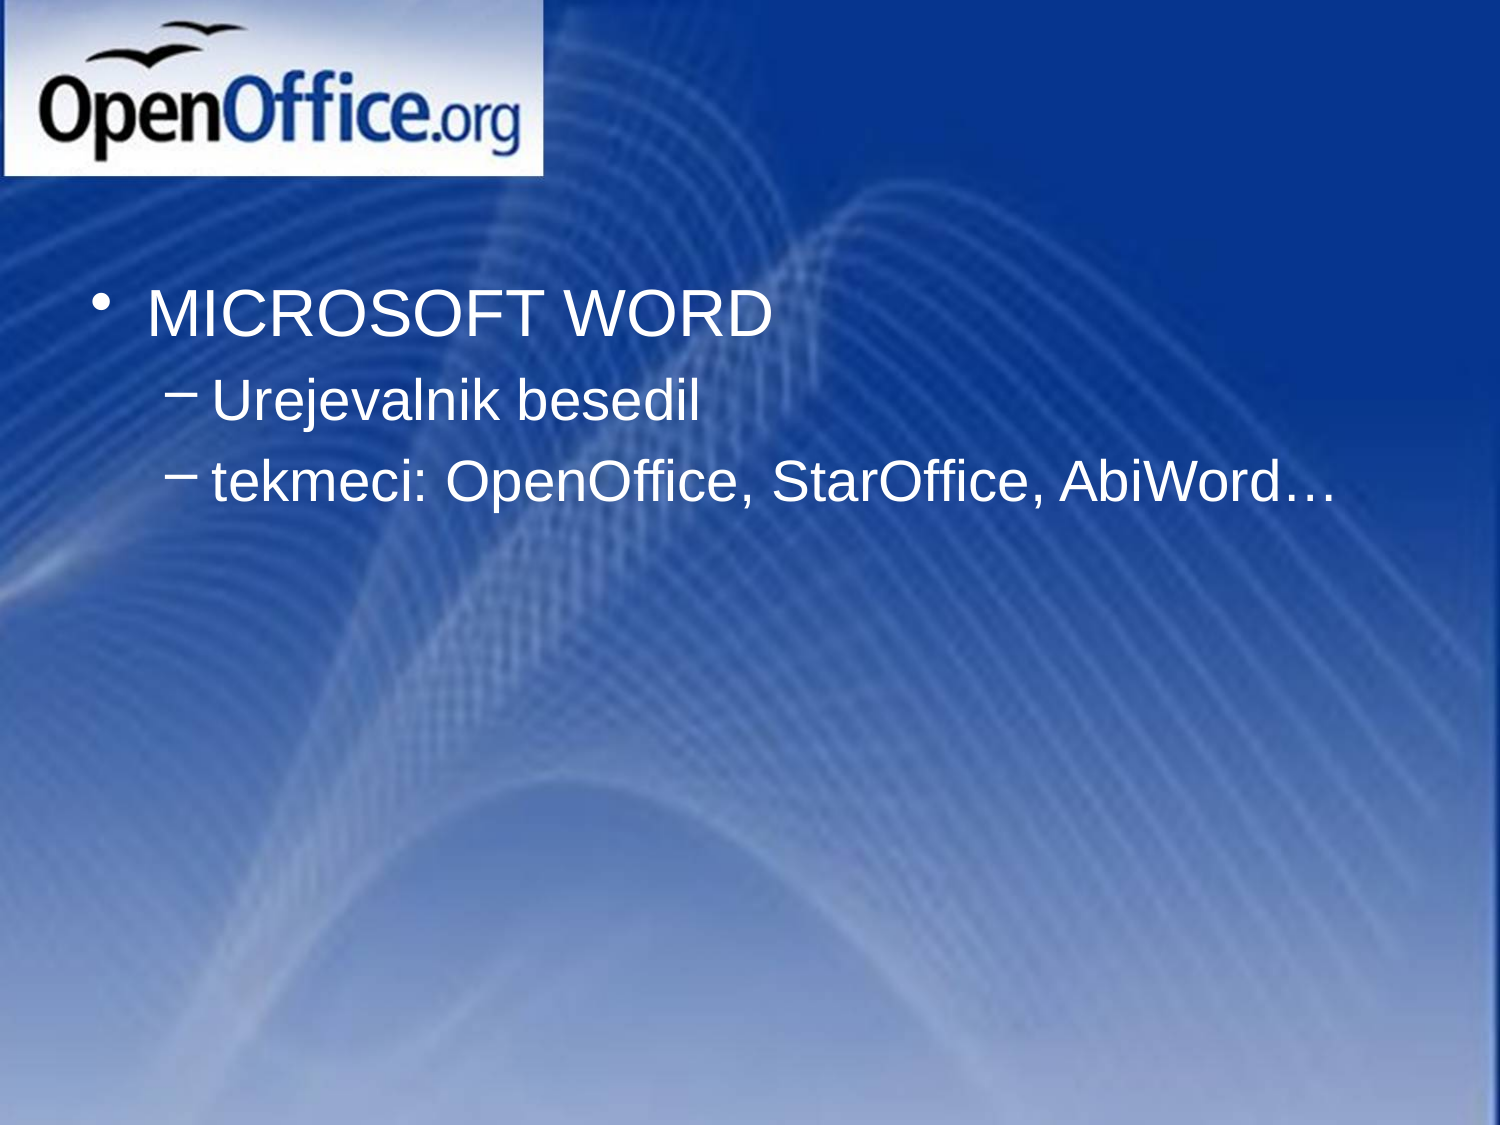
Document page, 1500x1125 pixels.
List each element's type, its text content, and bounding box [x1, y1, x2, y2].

list MICROSOFT WORD Urejevalnik besedil tekmeci: OpenOffice, StarOffice, AbiWord… [75, 262, 1425, 1005]
picture [0, 0, 1500, 1125]
